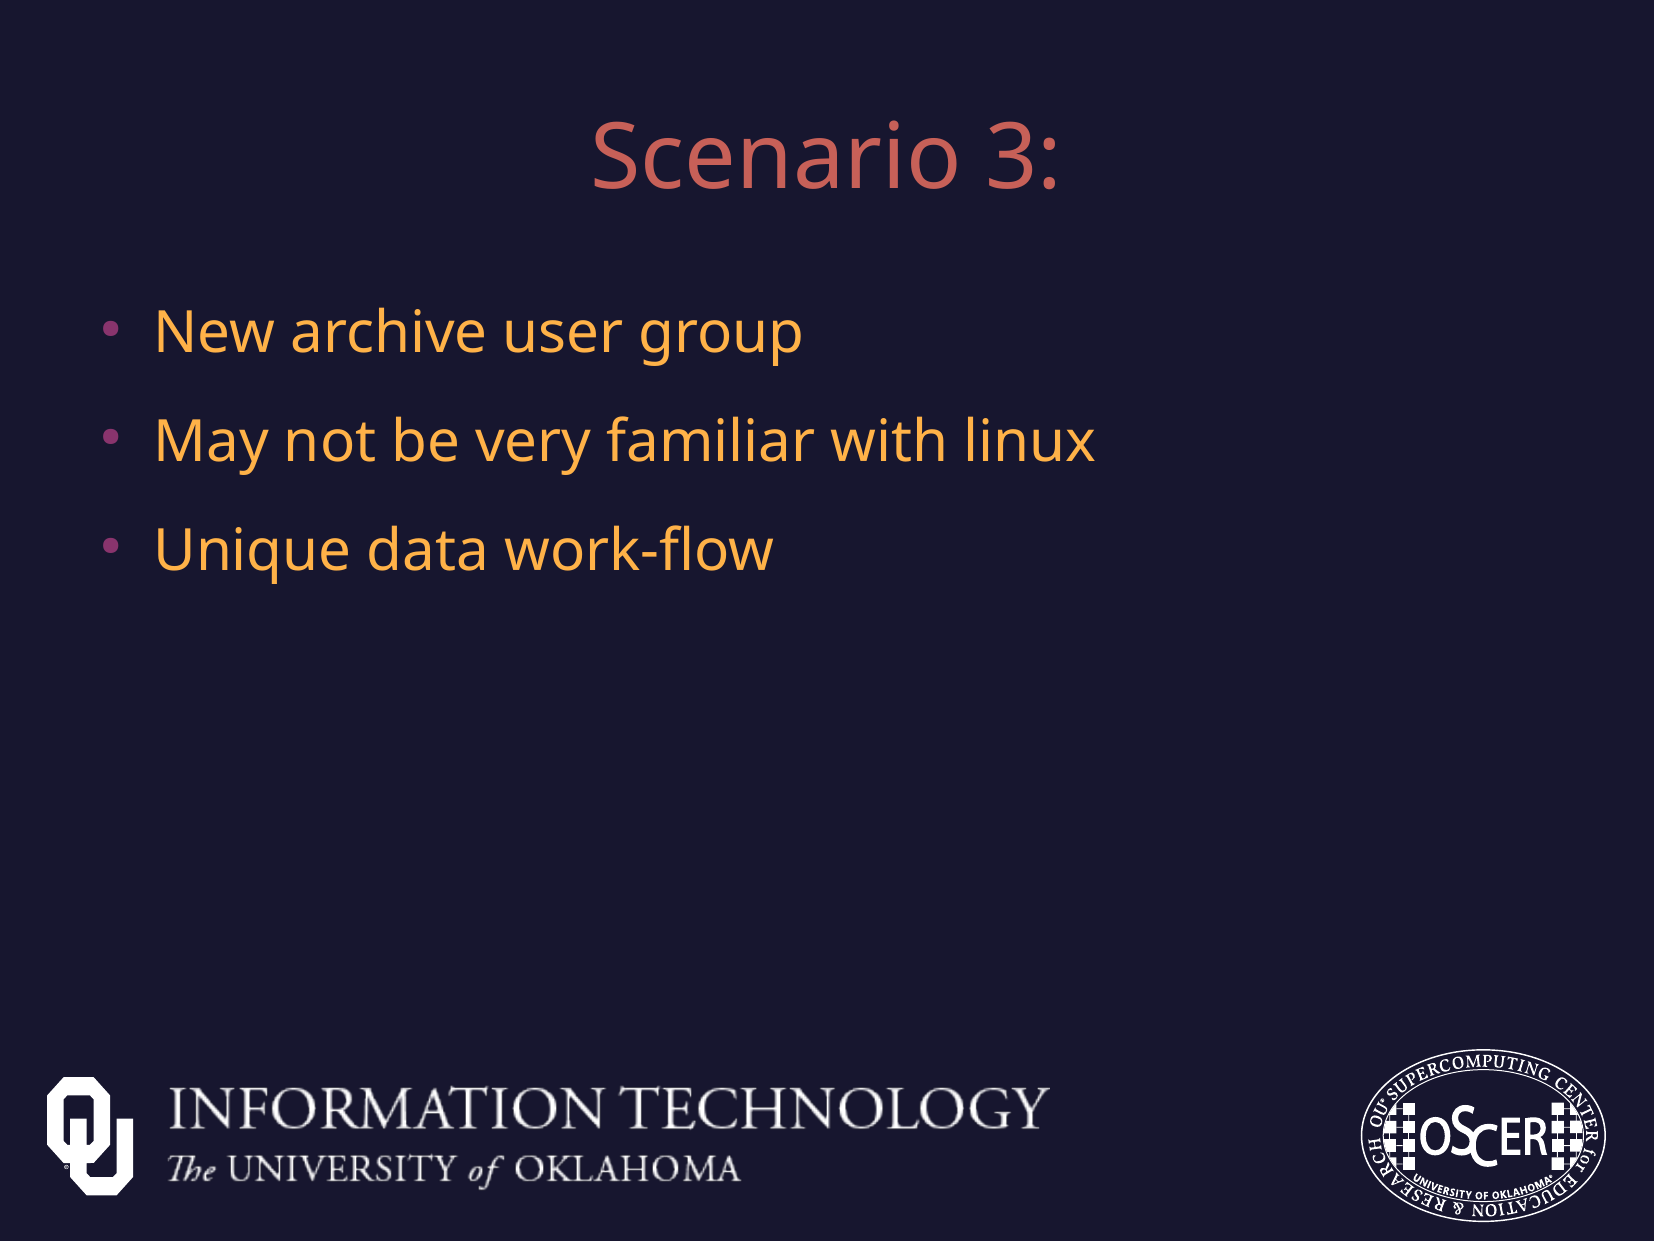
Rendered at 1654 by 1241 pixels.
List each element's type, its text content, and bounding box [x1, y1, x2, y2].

list New archive user group May not be very familiar with linux Unique data work-flow [82, 290, 1571, 1010]
picture [159, 1075, 1050, 1195]
title Scenario 3: [82, 49, 1571, 257]
